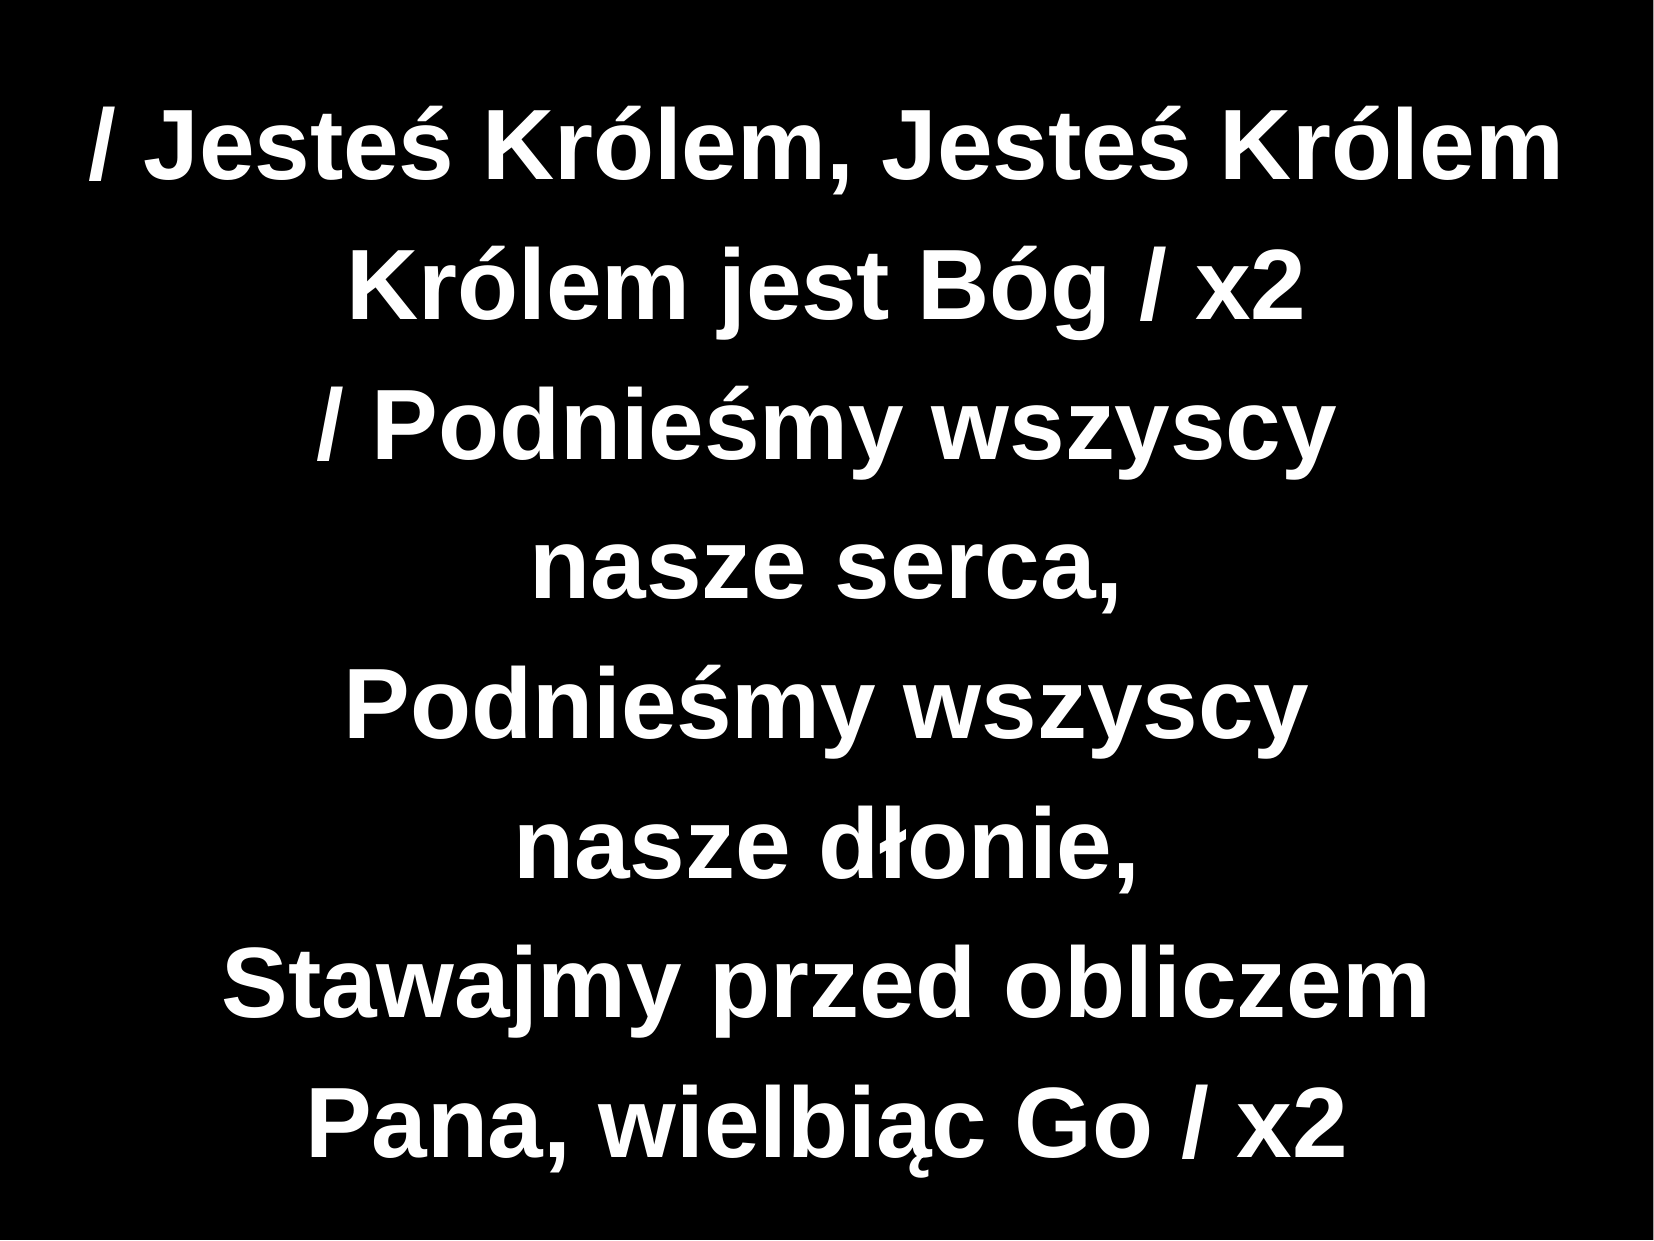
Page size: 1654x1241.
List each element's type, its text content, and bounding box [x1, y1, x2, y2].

subtitle / Jesteś Królem, Jesteś Królem Królem jest Bóg / x2 / Podnieśmy wszyscy nasze serca, Podnieśmy wszyscy nasze dłonie, Stawajmy przed obliczem Pana, wielbiąc Go / x2 [0, 0, 1654, 1241]
